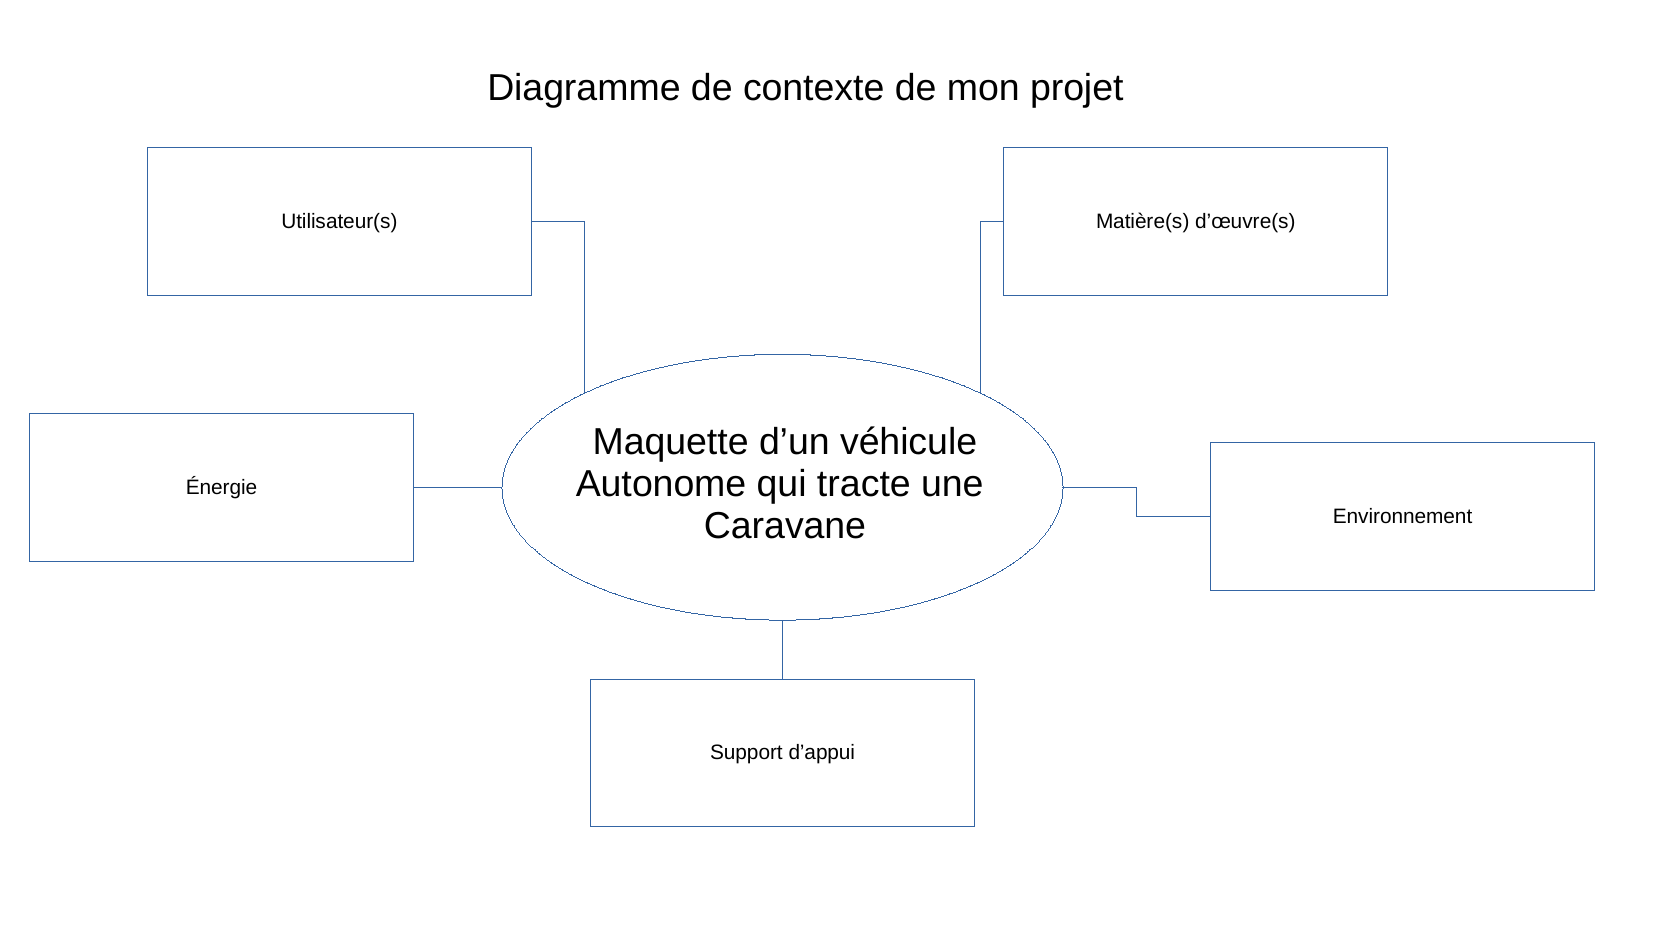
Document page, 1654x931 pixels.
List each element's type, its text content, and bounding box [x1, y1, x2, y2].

text_box Maquette d’un véhicule Autonome qui tracte une Caravane [561, 413, 1009, 555]
text_box Matière(s) d’œuvre(s) [1003, 147, 1388, 296]
text_box Diagramme de contexte de mon projet [472, 59, 1139, 116]
text_box Énergie [29, 413, 414, 562]
text_box Environnement [1210, 442, 1595, 591]
text_box [501, 354, 1064, 621]
text_box Utilisateur(s) [147, 147, 532, 296]
text_box Support d’appui [590, 679, 975, 827]
